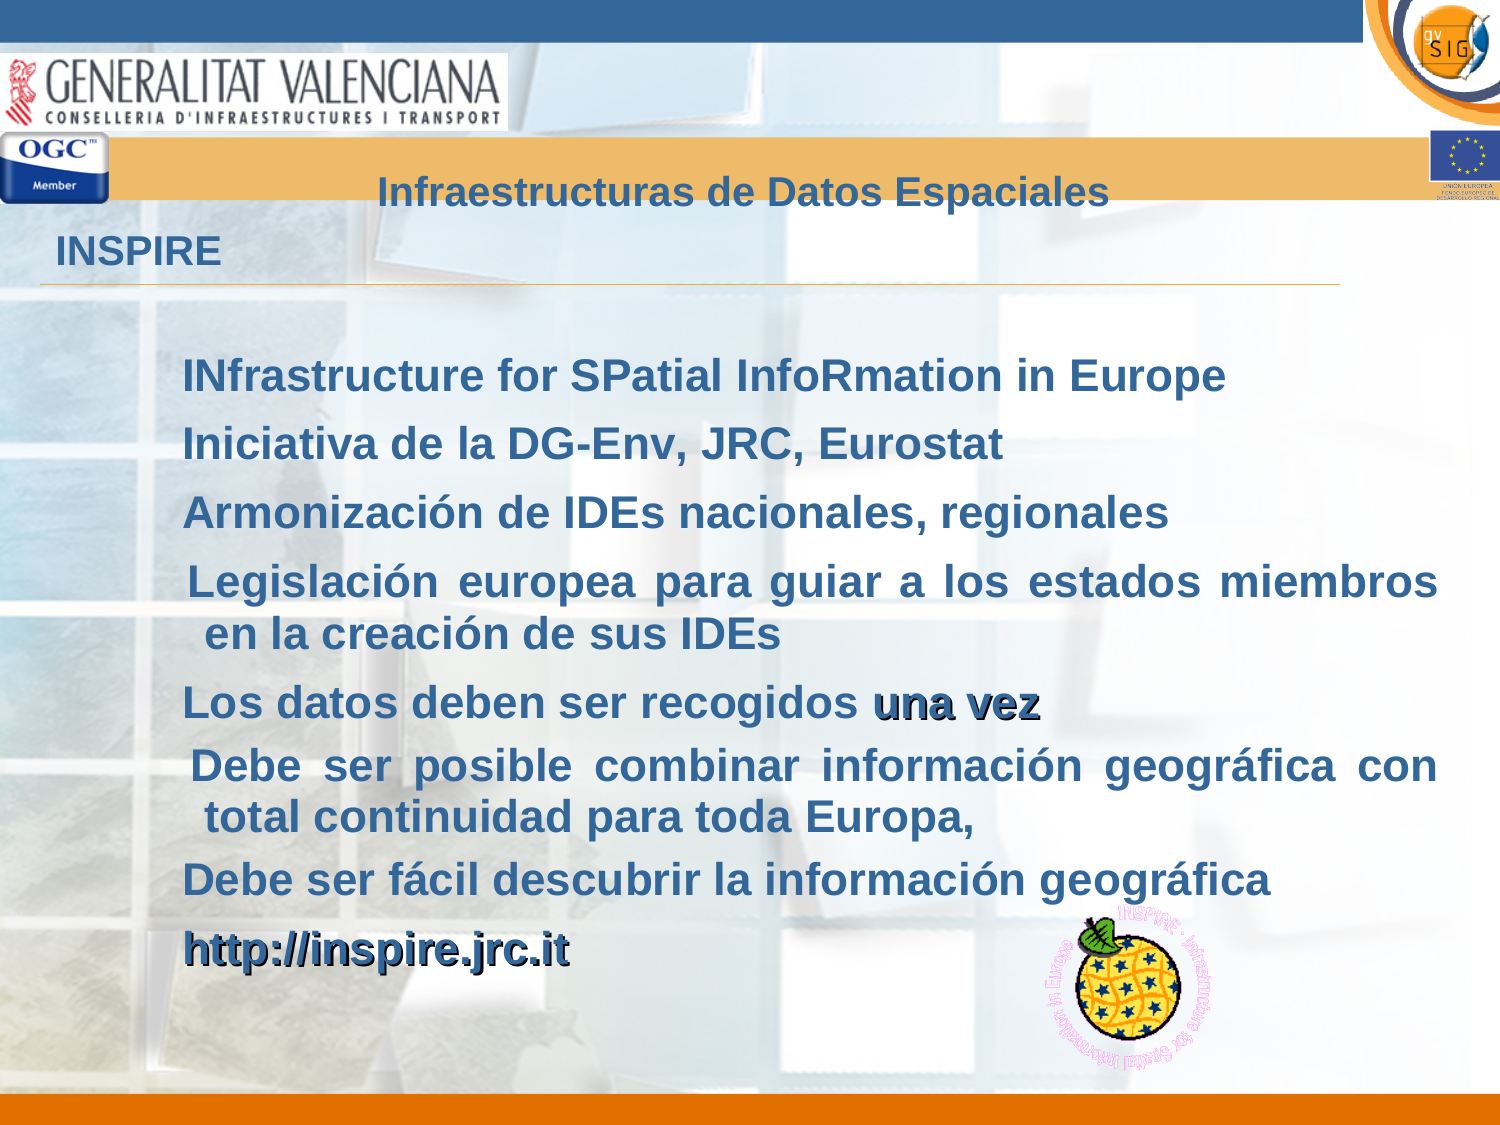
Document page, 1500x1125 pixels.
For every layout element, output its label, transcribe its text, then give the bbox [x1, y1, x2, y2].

picture [0, 132, 109, 137]
text_box INSPIRE [40, 222, 1196, 286]
text_box Infraestructuras de Datos Espaciales [0, 137, 1488, 203]
text_box INfrastructure for SPatial InfoRmation in Europe Iniciativa de la DG-Env, JRC, Eurostat Armonización de IDEs nacionales, regionales Legislación europea para guiar a los estados miembros en la creación de sus IDEs Los datos deben ser recogidos una vez Debe ser posible combinar información geográfica con total continuidad para toda Europa, Debe ser fácil descubrir la información geográfica http://inspire.jrc.it [133, 349, 1440, 997]
picture [1429, 129, 1500, 200]
picture [1363, 0, 1500, 127]
picture [0, 53, 508, 131]
picture [1042, 900, 1216, 1074]
